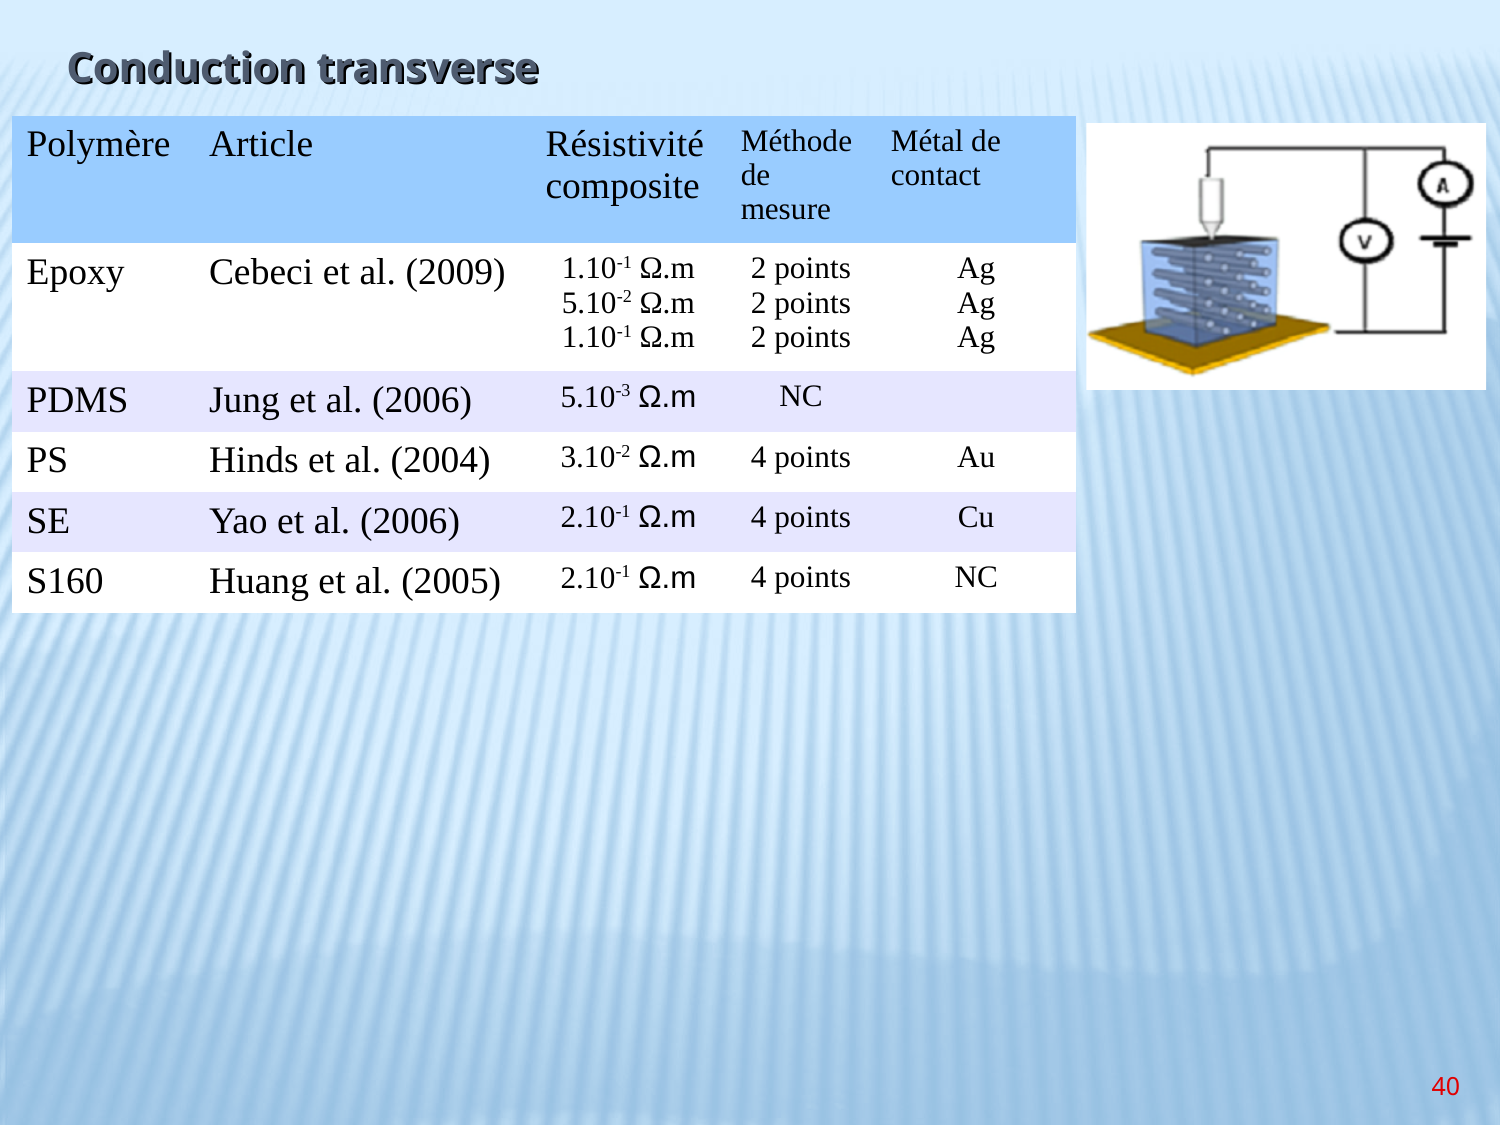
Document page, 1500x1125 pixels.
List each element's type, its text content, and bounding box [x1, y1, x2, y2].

table_cell SE [12, 492, 194, 552]
table_cell 4 points [726, 552, 876, 613]
table_cell 3.10-2 Ω.m [531, 432, 726, 492]
table_cell NC [726, 371, 876, 432]
table_cell Epoxy [12, 243, 194, 371]
table_cell 2 points 2 points 2 points [726, 243, 876, 371]
table_cell Ag Ag Ag [876, 243, 1076, 371]
table_cell NC [876, 552, 1076, 613]
table_header Article [194, 116, 531, 243]
table_cell 2.10-1 Ω.m [531, 492, 726, 552]
table_cell 4 points [726, 492, 876, 552]
table_cell Yao et al. (2006) [194, 492, 531, 552]
table_cell Cu [876, 492, 1076, 552]
text_box Conduction transverse [51, 30, 661, 102]
table_cell 1.10-1 Ω.m 5.10-2 Ω.m 1.10-1 Ω.m [531, 243, 726, 371]
table_cell 4 points [726, 432, 876, 492]
table_cell Au [876, 432, 1076, 492]
table_cell [876, 371, 1076, 432]
picture [0, 0, 1500, 1125]
table_header Polymère [12, 116, 194, 243]
table_cell 5.10-3 Ω.m [531, 371, 726, 432]
table_cell PDMS [12, 371, 194, 432]
text_box <numéro> [1349, 1062, 1476, 1103]
table_cell Cebeci et al. (2009) [194, 243, 531, 371]
table_cell Jung et al. (2006) [194, 371, 531, 432]
table_header Méthode de mesure [726, 116, 876, 243]
table_header Métal de contact [876, 116, 1076, 243]
table_cell S160 [12, 552, 194, 613]
table_cell PS [12, 432, 194, 492]
table_cell Huang et al. (2005) [194, 552, 531, 613]
table_cell 2.10-1 Ω.m [531, 552, 726, 613]
table_cell Hinds et al. (2004) [194, 432, 531, 492]
table_header Résistivité composite [531, 116, 726, 243]
